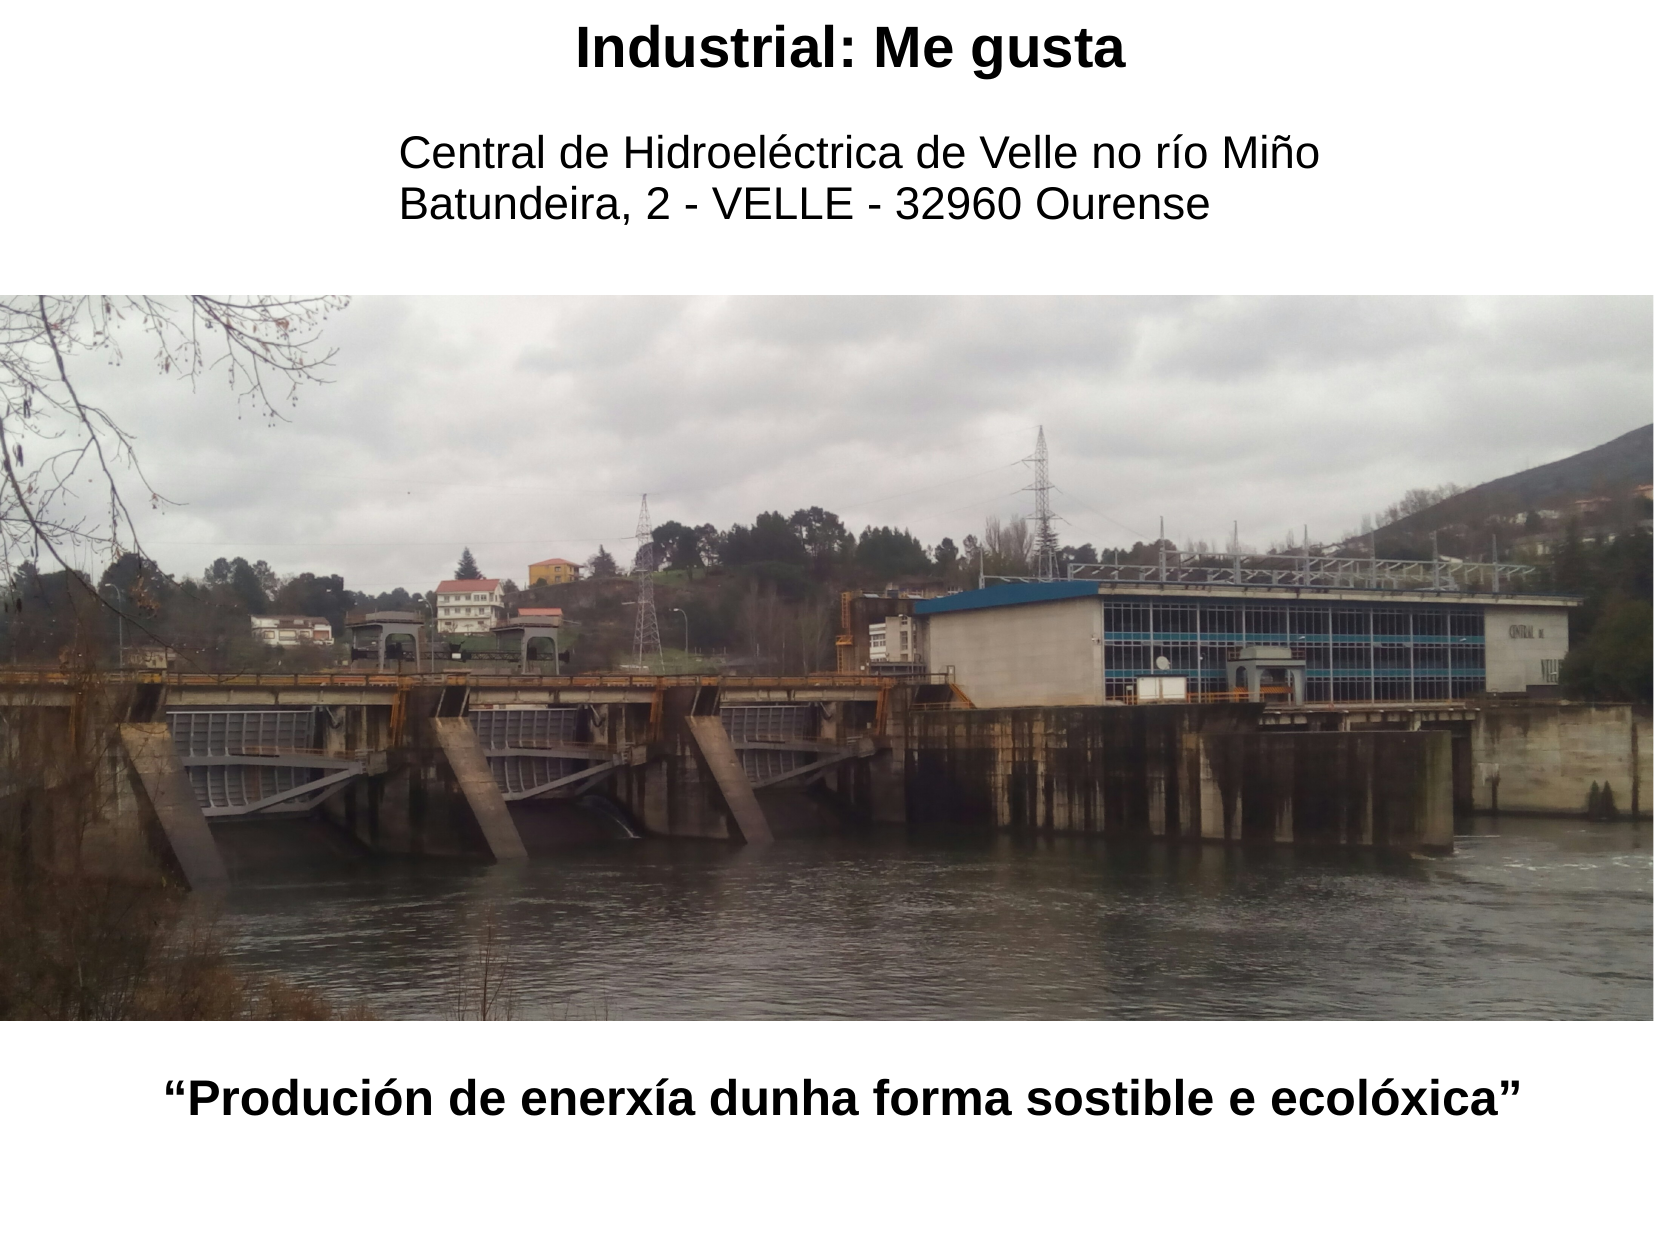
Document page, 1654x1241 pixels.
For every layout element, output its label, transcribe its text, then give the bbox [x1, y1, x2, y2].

picture [0, 295, 1654, 1021]
text_box Industrial: Me gusta [561, 7, 1142, 89]
text_box Central de Hidroeléctrica de Velle no río Miño Batundeira, 2 - VELLE - 32960 Ourense [383, 119, 1337, 237]
text_box “Produción de enerxía dunha forma sostible e ecolóxica” [147, 1062, 1539, 1135]
